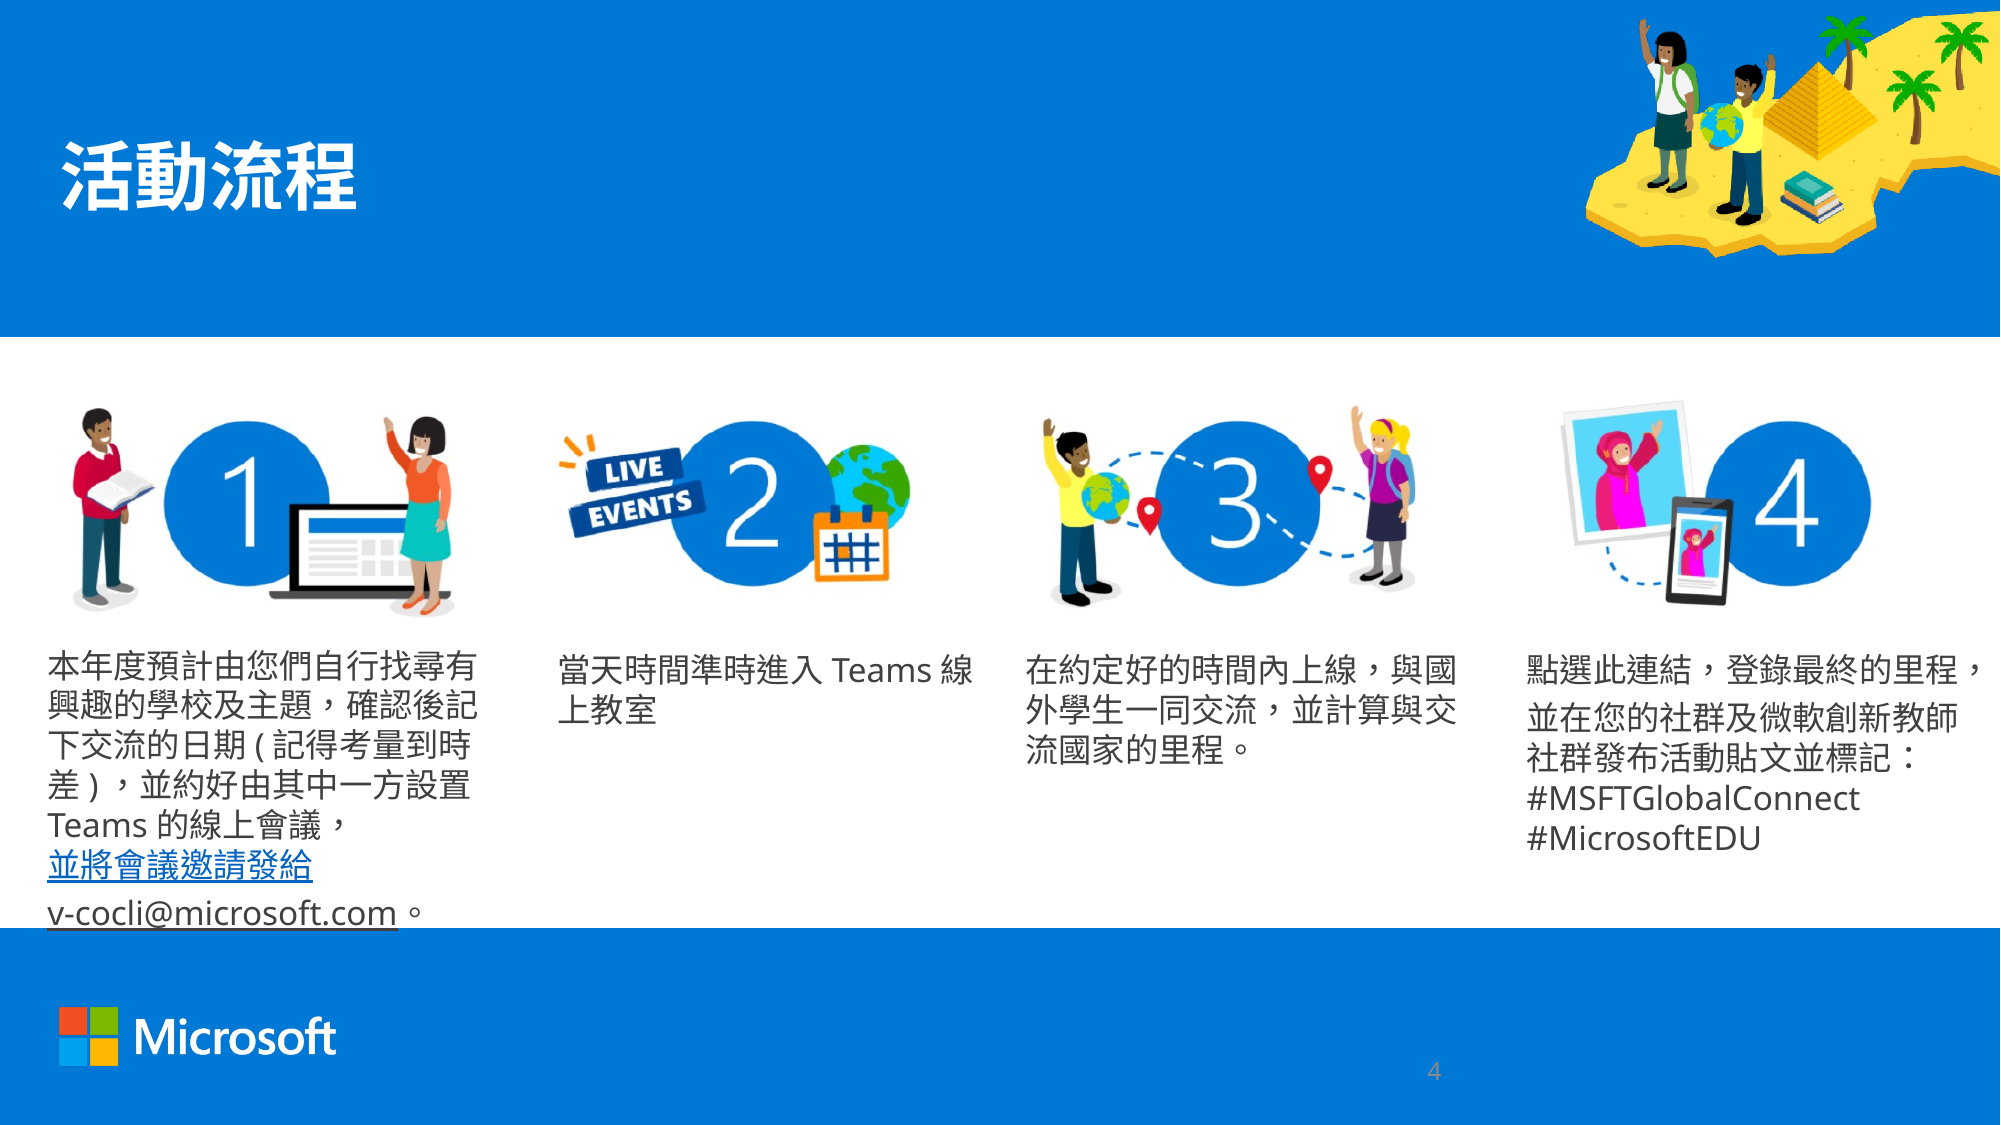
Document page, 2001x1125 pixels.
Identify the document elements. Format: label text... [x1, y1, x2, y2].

text_box 活動流程 [44, 122, 1584, 229]
text_box 當天時間準時進入Teams線上教室 [542, 641, 1001, 738]
picture [0, 363, 2000, 630]
text_box 本年度預計由您們自行找尋有興趣的學校及主題，確認後記下交流的日期(記得考量到時差)，並約好由其中一方設置Teams的線上會議，並將會議邀請發給v-cocli@microsoft.com。 [32, 637, 521, 895]
text_box [0, 630, 2000, 1125]
picture [0, 948, 395, 1125]
picture [1584, 9, 2000, 258]
text_box [0, 0, 2000, 363]
text_box 在約定好的時間內上線，與國外學生一同交流，並計算與交流國家的里程。 [1010, 641, 1499, 778]
text_box 4 [1412, 1042, 1863, 1103]
text_box 點選此連結，登錄最終的里程，並在您的社群及微軟創新教師社群發布活動貼文並標記： #MSFTGlobalConnect #MicrosoftEDU [1511, 641, 2000, 859]
